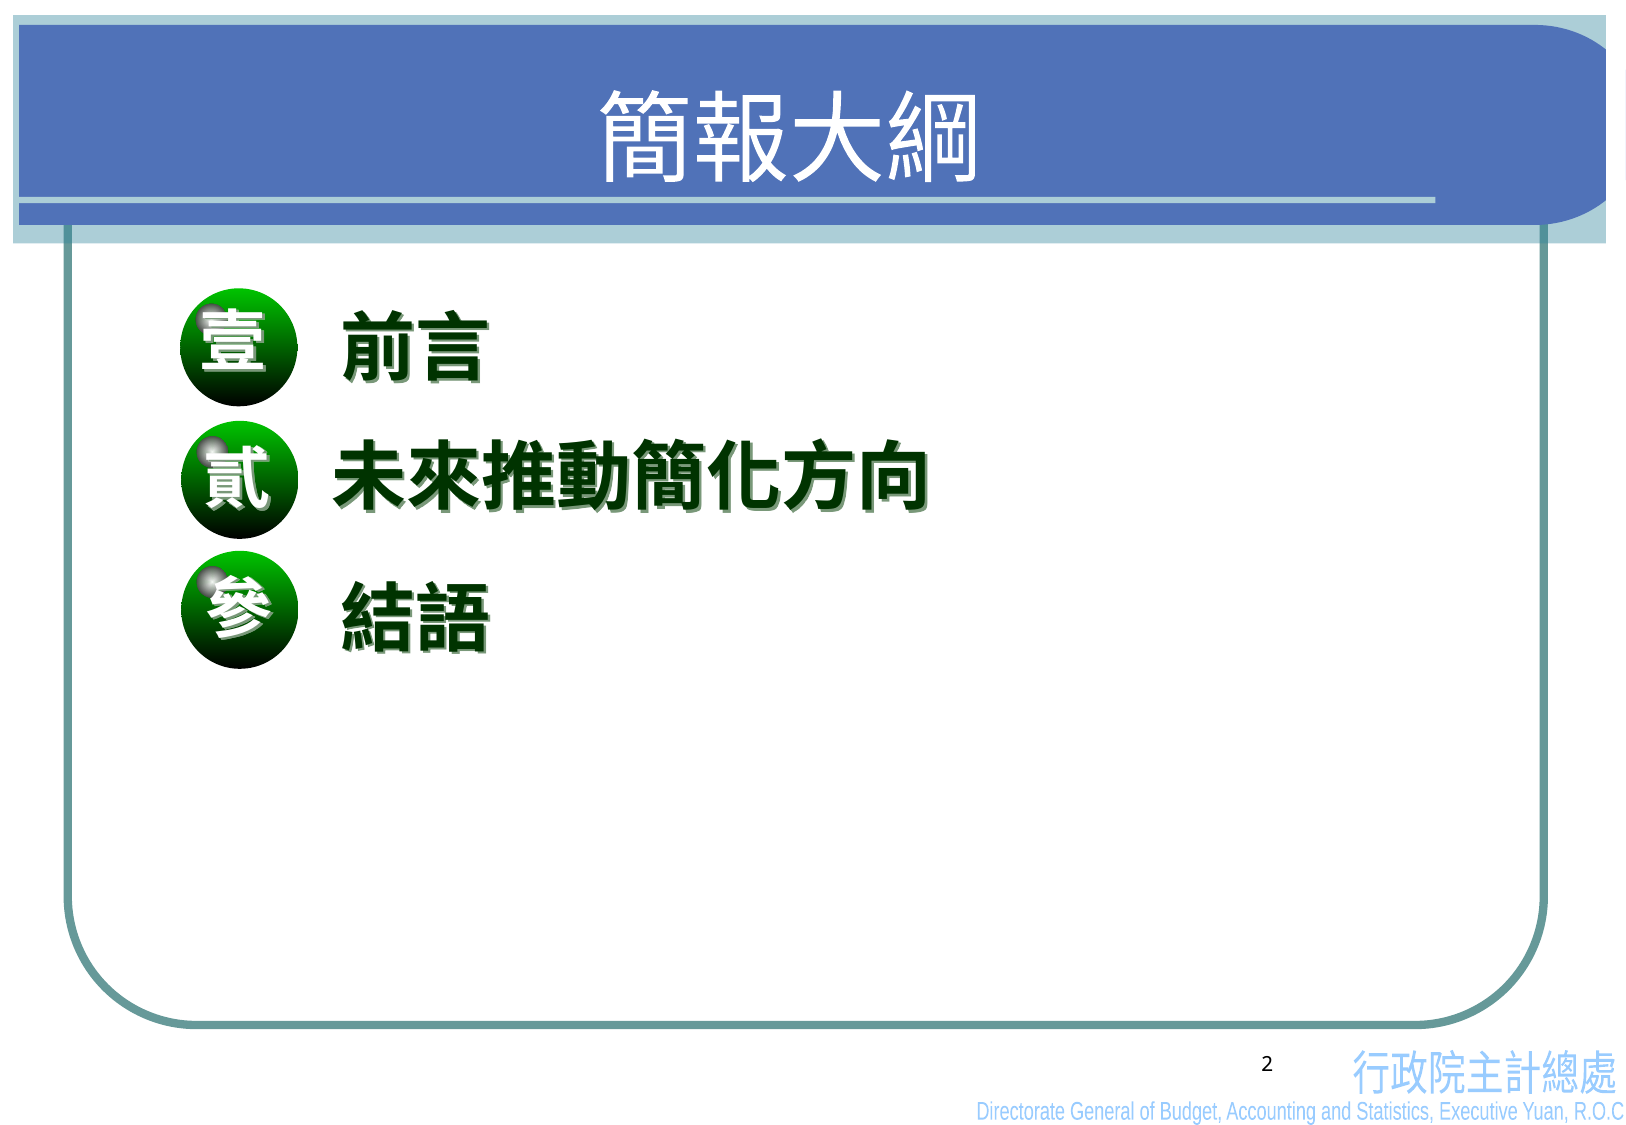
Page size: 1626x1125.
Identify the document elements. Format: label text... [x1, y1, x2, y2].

text_box [181, 578, 190, 641]
text_box [213, 420, 266, 427]
text_box 簡報大綱 [937, 103, 947, 121]
text_box 簡報大綱 [902, 154, 911, 178]
text_box [288, 576, 299, 644]
text_box [285, 442, 299, 518]
text_box 結語 [325, 562, 506, 668]
text_box 壹 [184, 290, 281, 386]
text_box 簡報大綱 [600, 90, 688, 182]
text_box 簡報大綱 [697, 90, 740, 182]
text_box [181, 452, 188, 508]
text_box [213, 550, 266, 557]
text_box 貳 [188, 427, 285, 523]
text_box 簡報大綱 [888, 154, 900, 181]
text_box 簡報大綱 [888, 90, 924, 173]
text_box 簡報大綱 [935, 103, 966, 164]
text_box 未來推動簡化方向 [316, 420, 947, 527]
text_box 簡報大綱 [925, 94, 975, 183]
text_box 前言 [325, 291, 506, 398]
text_box 簡報大綱 [742, 95, 787, 183]
text_box [180, 326, 184, 369]
text_box [199, 523, 280, 539]
text_box [194, 306, 298, 407]
text_box 參 [190, 557, 288, 653]
text_box 簡報大綱 [626, 146, 663, 178]
text_box [1245, 1042, 1625, 1118]
text_box 簡報大綱 [793, 90, 882, 182]
text_box [199, 653, 280, 669]
